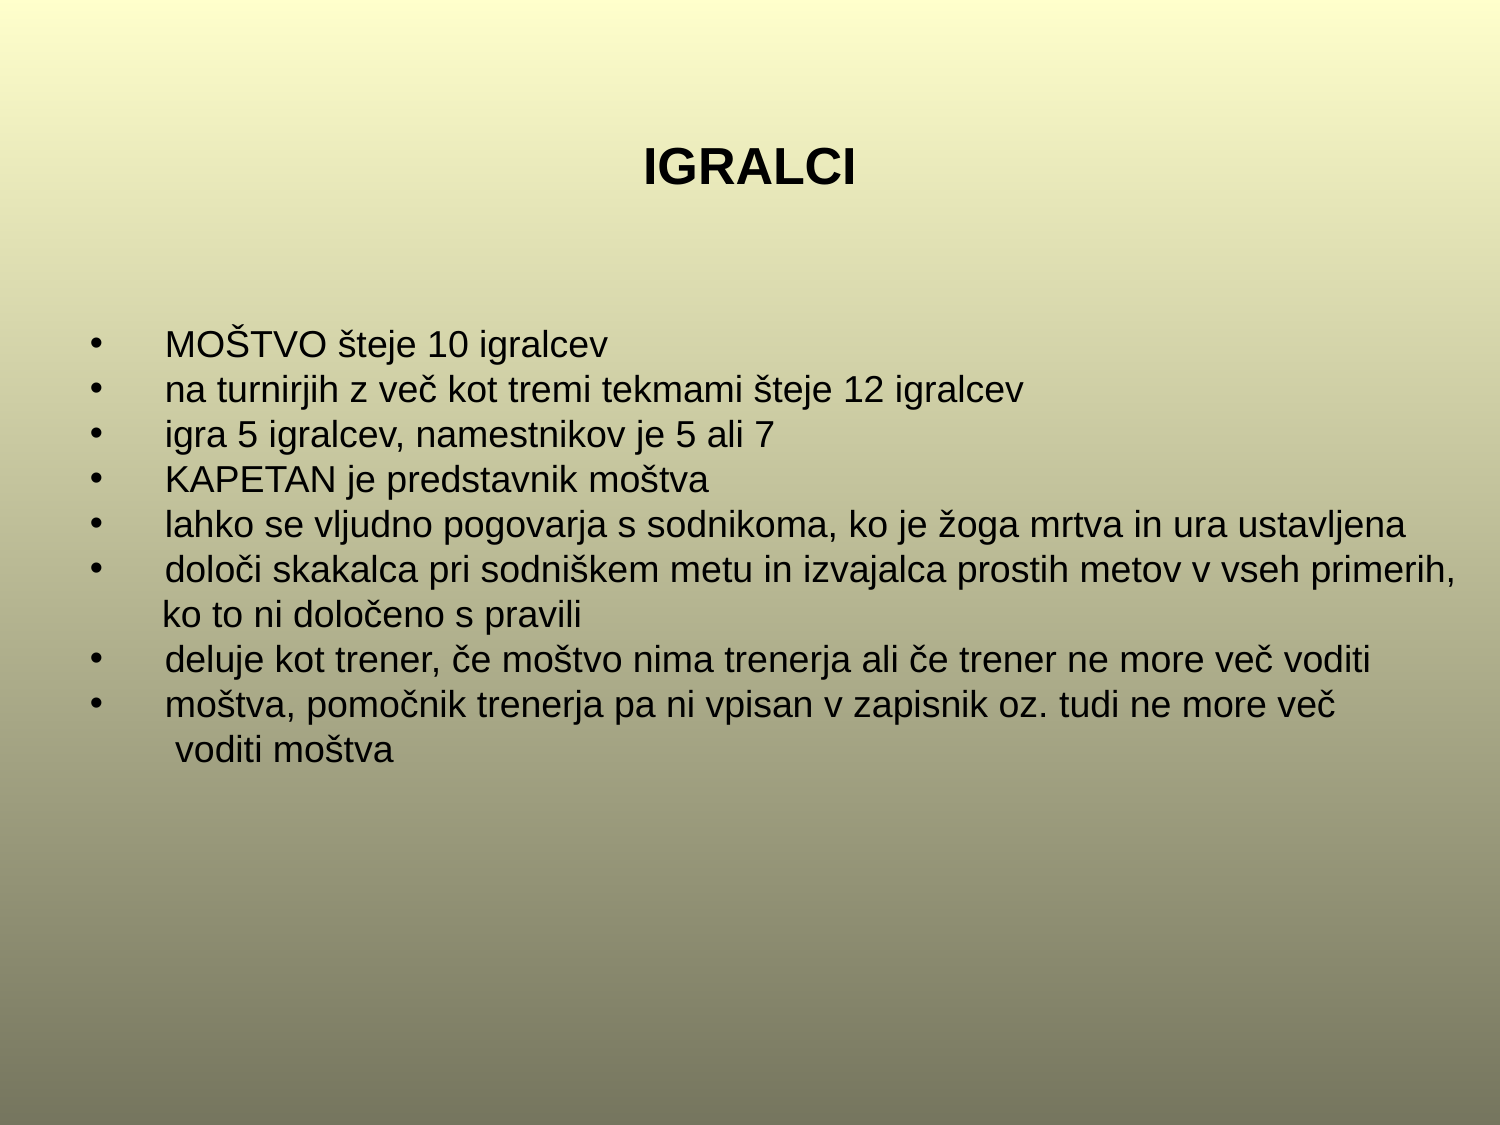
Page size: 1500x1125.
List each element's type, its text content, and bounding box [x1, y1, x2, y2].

text_box IGRALCI MOŠTVO šteje 10 igralcev na turnirjih z več kot tremi tekmami šteje 12 igralcev igra 5 igralcev, namestnikov je 5 ali 7 KAPETAN je predstavnik moštva lahko se vljudno pogovarja s sodnikoma, ko je žoga mrtva in ura ustavljena določi skakalca pri sodniškem metu in izvajalca prostih metov v vseh primerih, ko to ni določeno s pravili deluje kot trener, če moštvo nima trenerja ali če trener ne more več voditi moštva, pomočnik trenerja pa ni vpisan v zapisnik oz. tudi ne more več voditi moštva [0, 124, 1500, 823]
